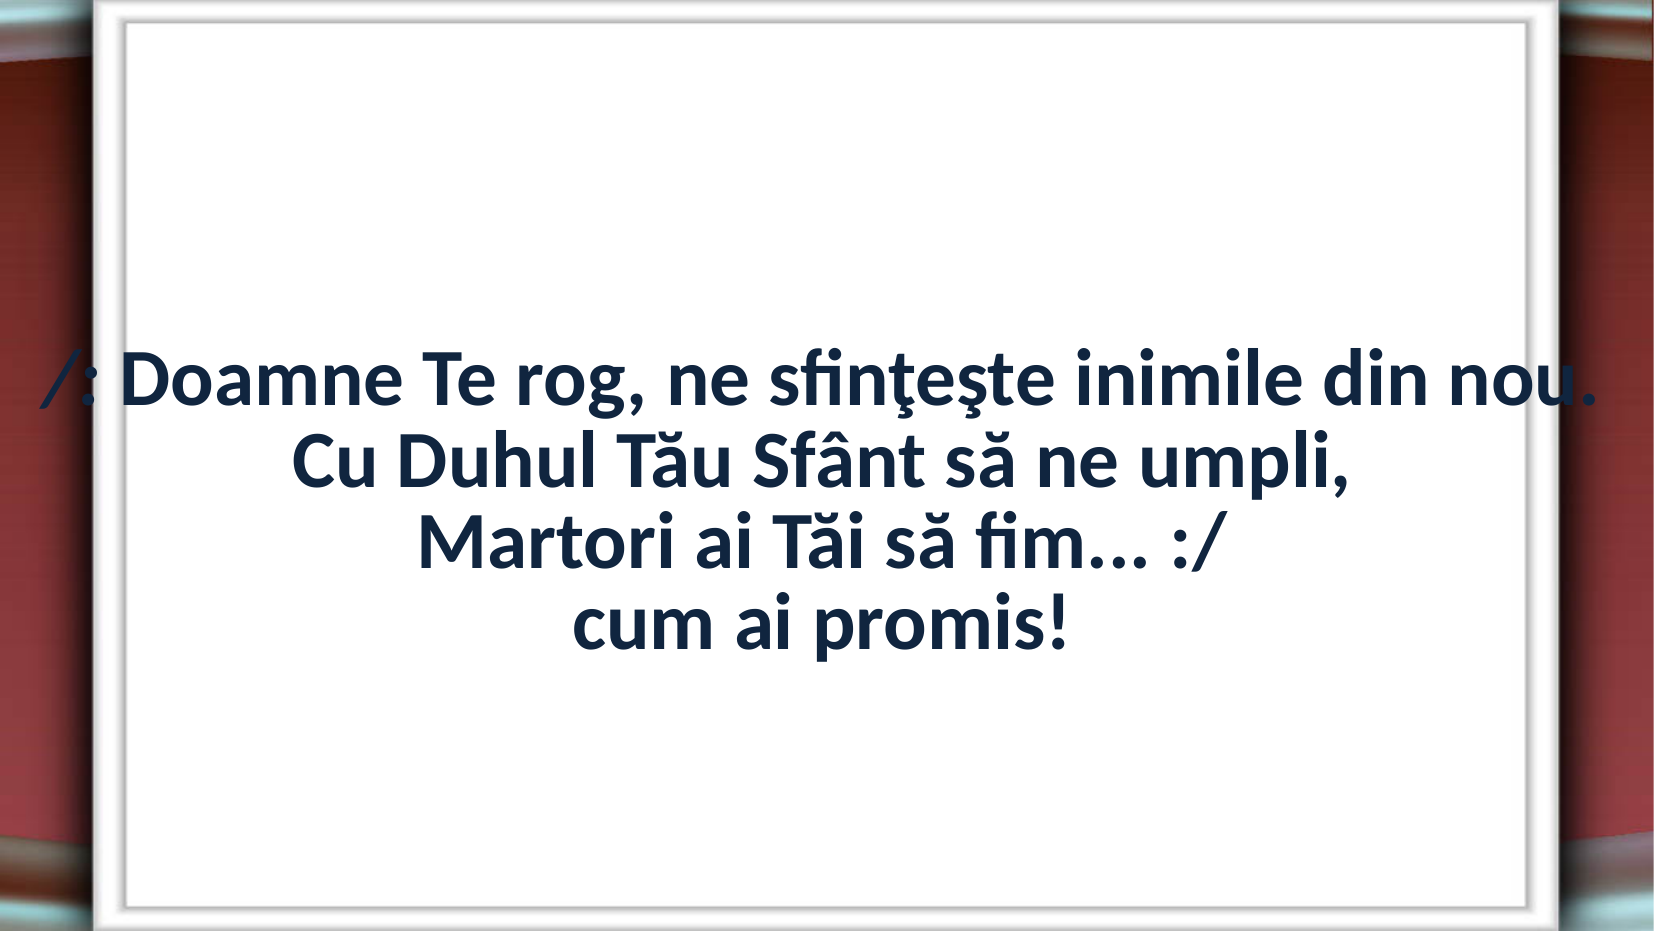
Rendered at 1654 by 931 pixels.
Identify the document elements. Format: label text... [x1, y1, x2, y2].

picture [0, 0, 1654, 931]
text_box /: Doamne Te rog, ne sfinţeşte inimile din nou. Cu Duhul Tău Sfânt să ne umpli, Martori ai Tăi să fim... :/ cum ai promis! [27, 337, 1618, 921]
